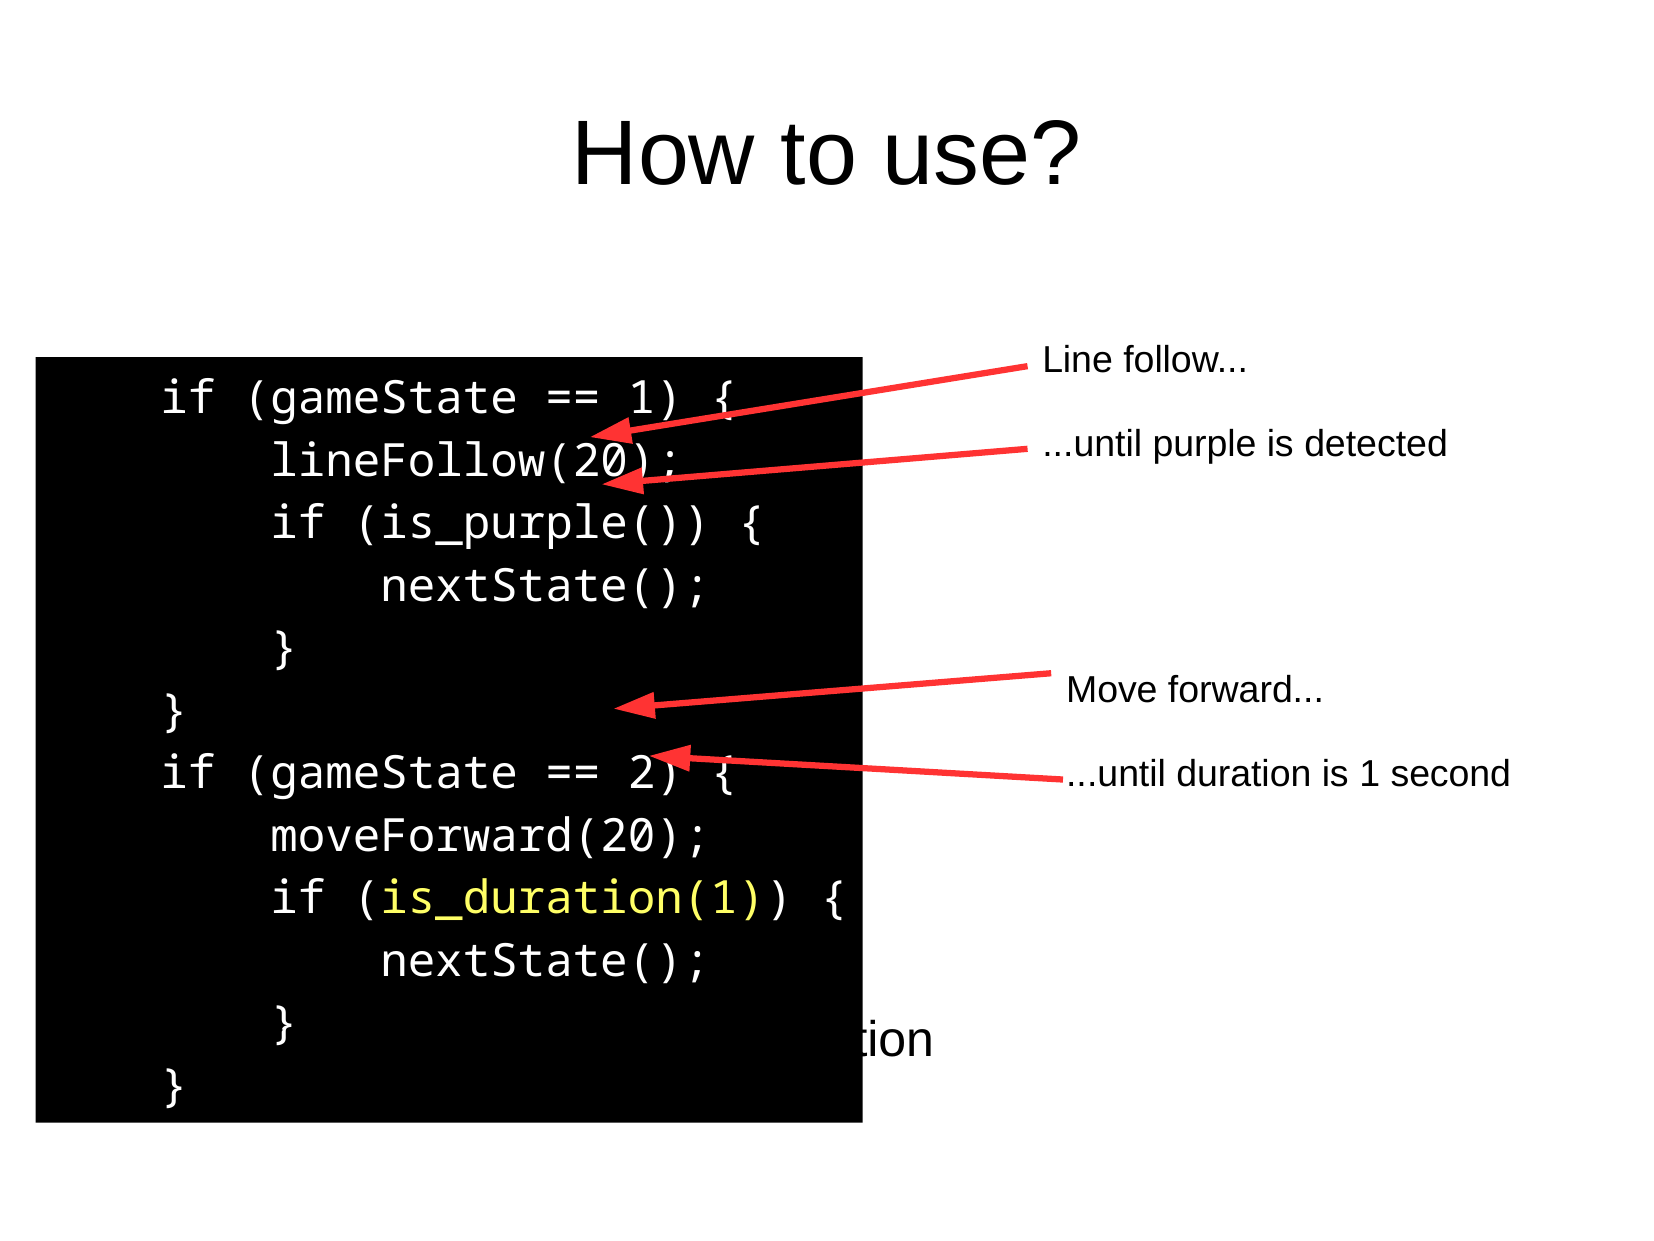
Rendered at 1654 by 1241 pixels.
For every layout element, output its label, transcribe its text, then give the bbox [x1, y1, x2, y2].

text_box Works the same as color detection [118, 1003, 1548, 1168]
text_box if (gameState == 1) { lineFollow(20); if (is_purple()) { nextState(); } } if (gameState == 2) { moveForward(20); if (is_duration(1)) { nextState(); } } [35, 357, 733, 922]
title How to use? [82, 49, 1571, 257]
text_box Move forward... ...until duration is 1 second [1051, 661, 1595, 845]
text_box Line follow... ...until purple is detected [1027, 330, 1536, 472]
